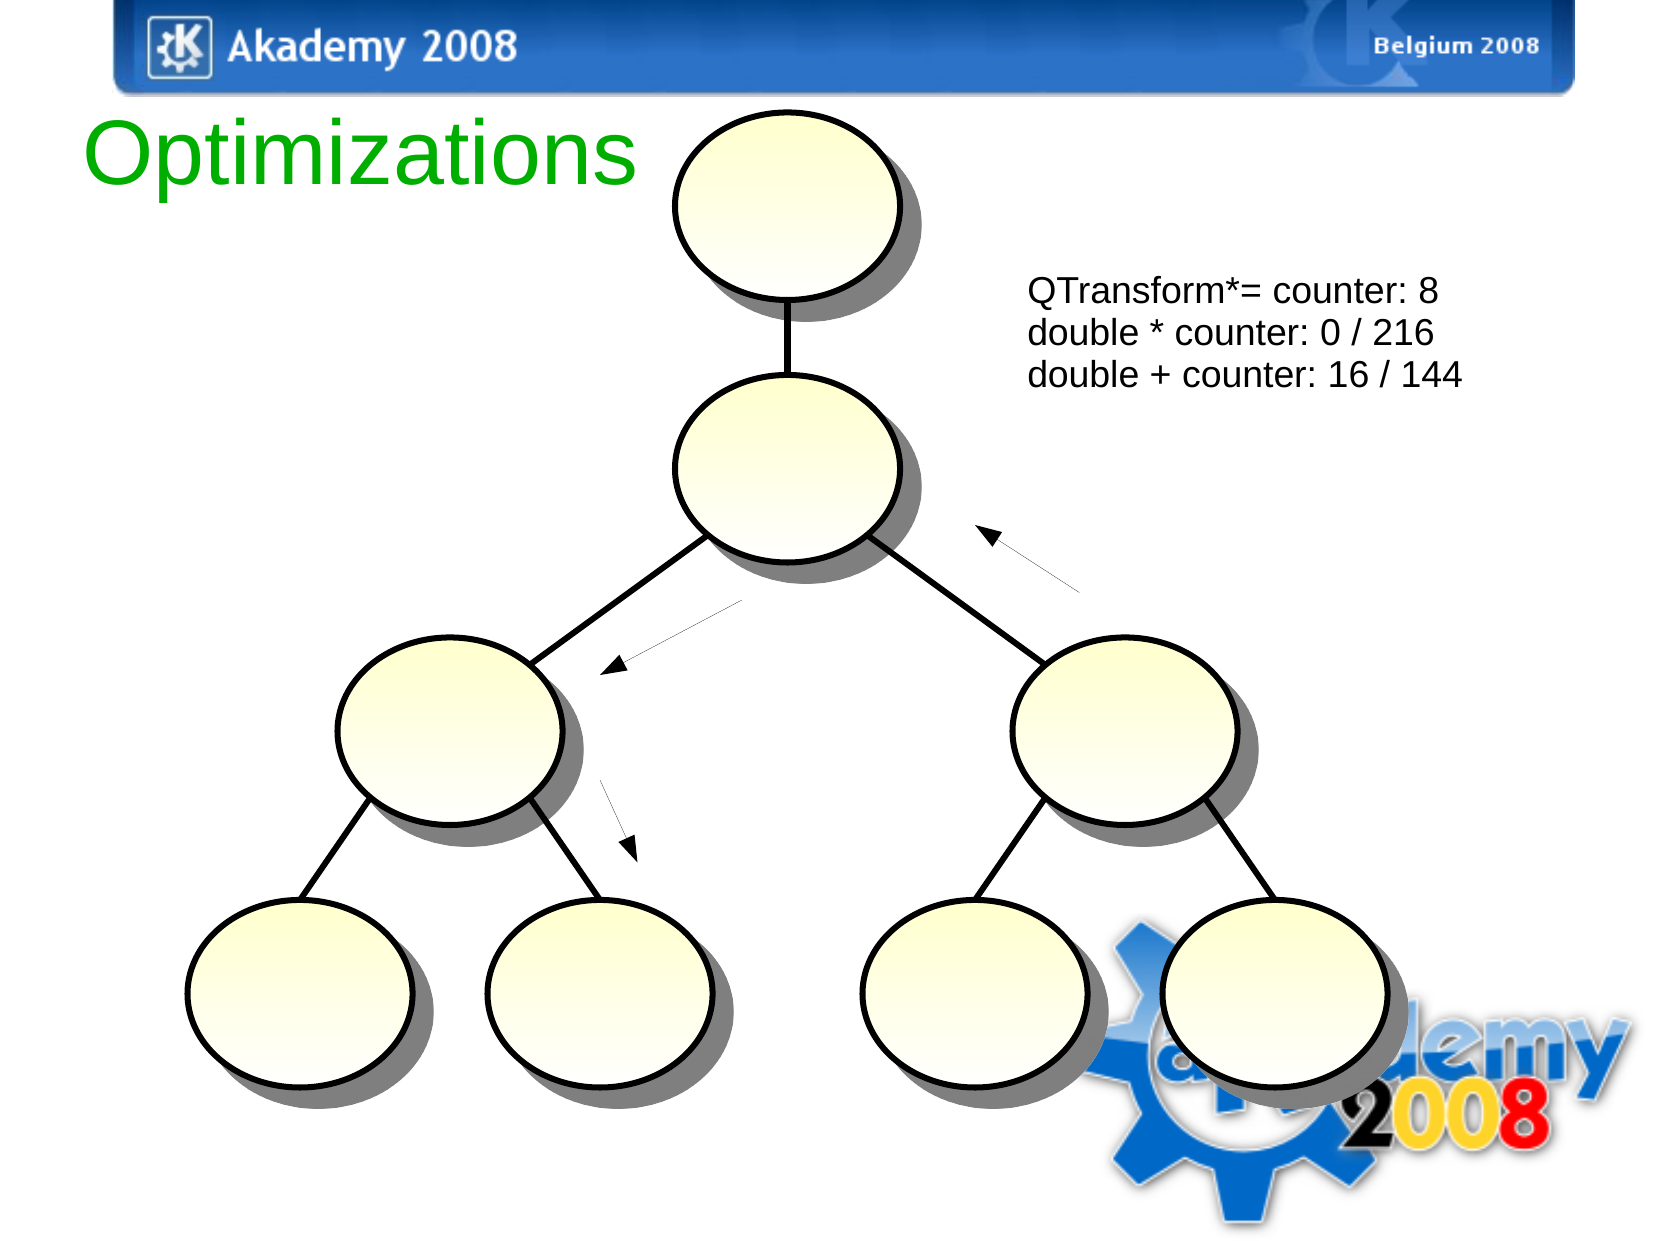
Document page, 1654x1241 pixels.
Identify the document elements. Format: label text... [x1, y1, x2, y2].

title Optimizations [82, 49, 1571, 257]
text_box [675, 374, 901, 563]
text_box [1162, 899, 1388, 1088]
text_box [675, 112, 901, 300]
text_box [187, 899, 413, 1088]
picture [1053, 913, 1654, 1241]
text_box [487, 899, 713, 1088]
text_box QTransform*= counter: 8 double * counter: 0 / 216 double + counter: 16 / 144 [1012, 262, 1613, 404]
text_box [337, 637, 563, 826]
text_box [862, 899, 1088, 1088]
picture [112, 0, 1575, 98]
text_box [1012, 637, 1238, 826]
